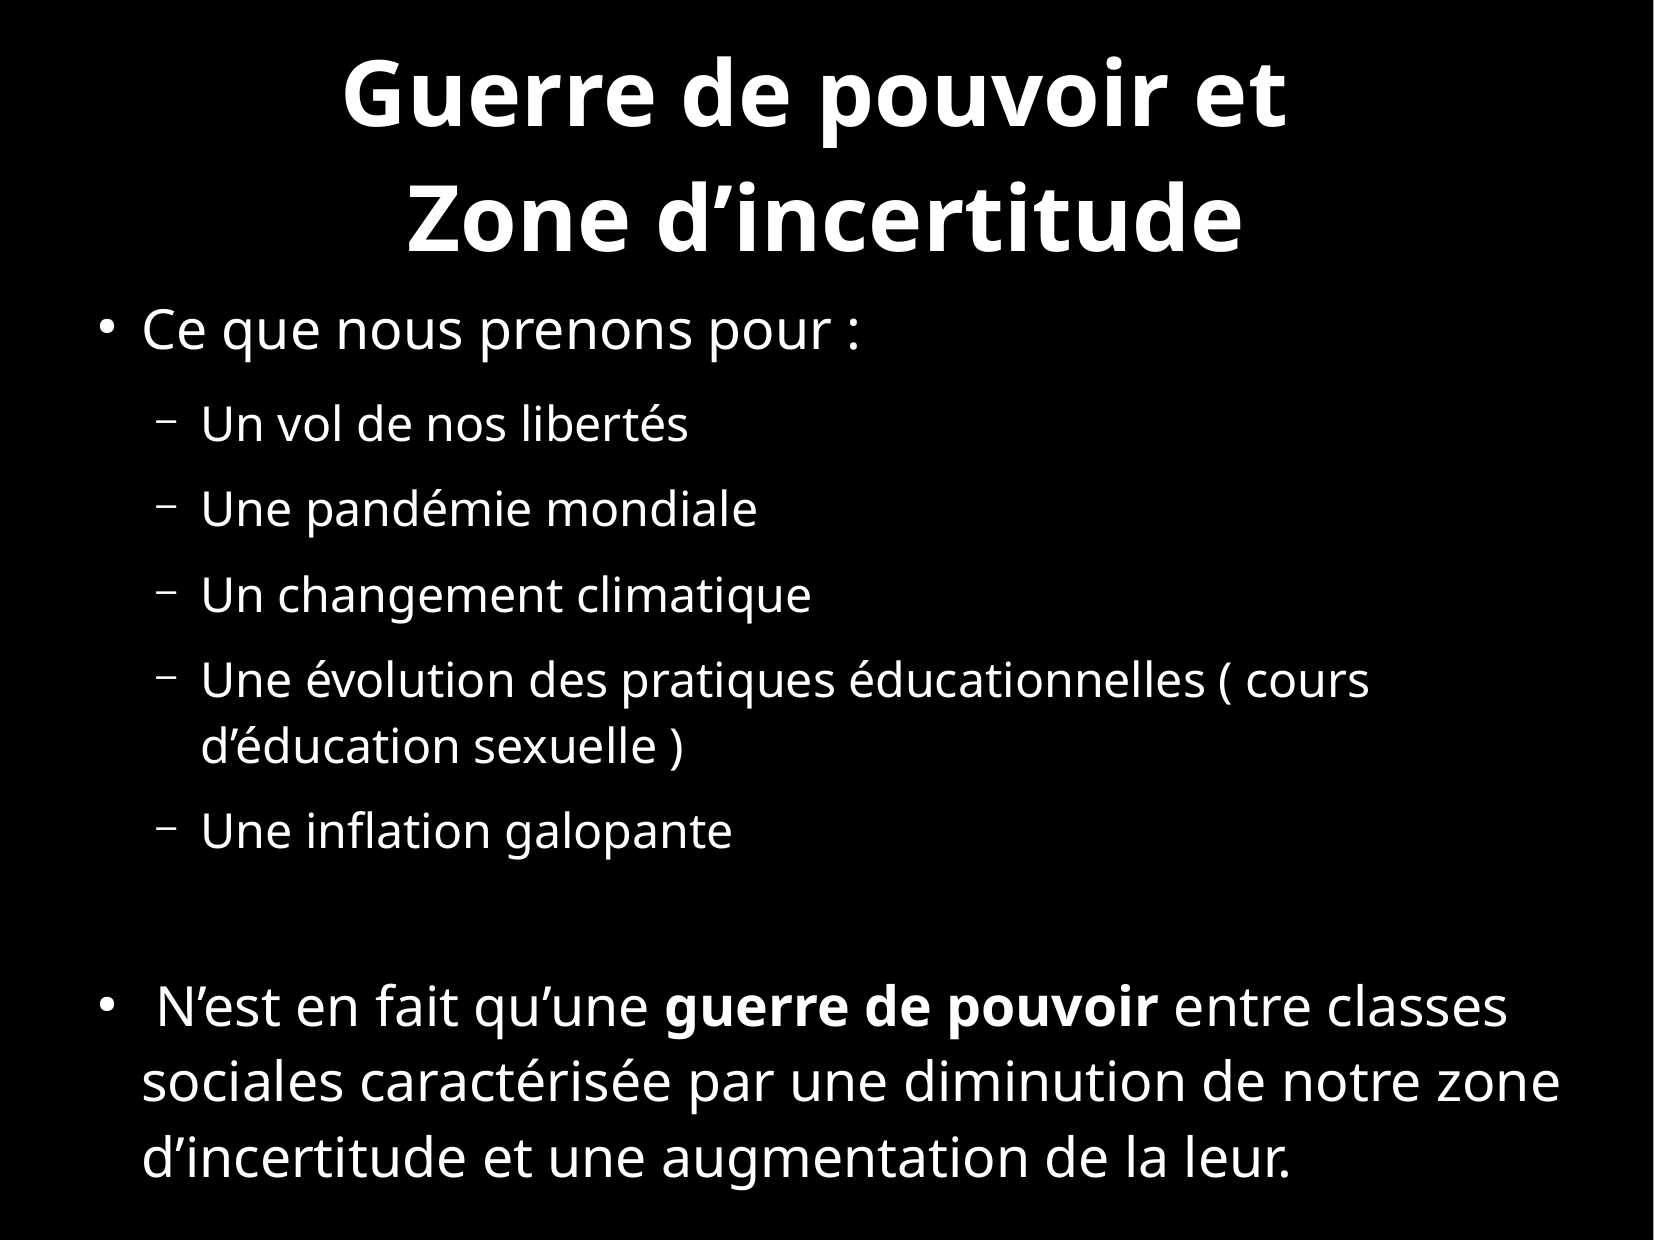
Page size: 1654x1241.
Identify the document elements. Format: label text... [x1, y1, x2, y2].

list Ce que nous prenons pour : Un vol de nos libertés Une pandémie mondiale Un changement climatique Une évolution des pratiques éducationnelles ( cours d’éducation sexuelle ) Une inflation galopante N’est en fait qu’une guerre de pouvoir entre classes sociales caractérisée par une diminution de notre zone d’incertitude et une augmentation de la leur. [82, 290, 1571, 1211]
title Guerre de pouvoir et Zone d’incertitude [82, 49, 1571, 257]
